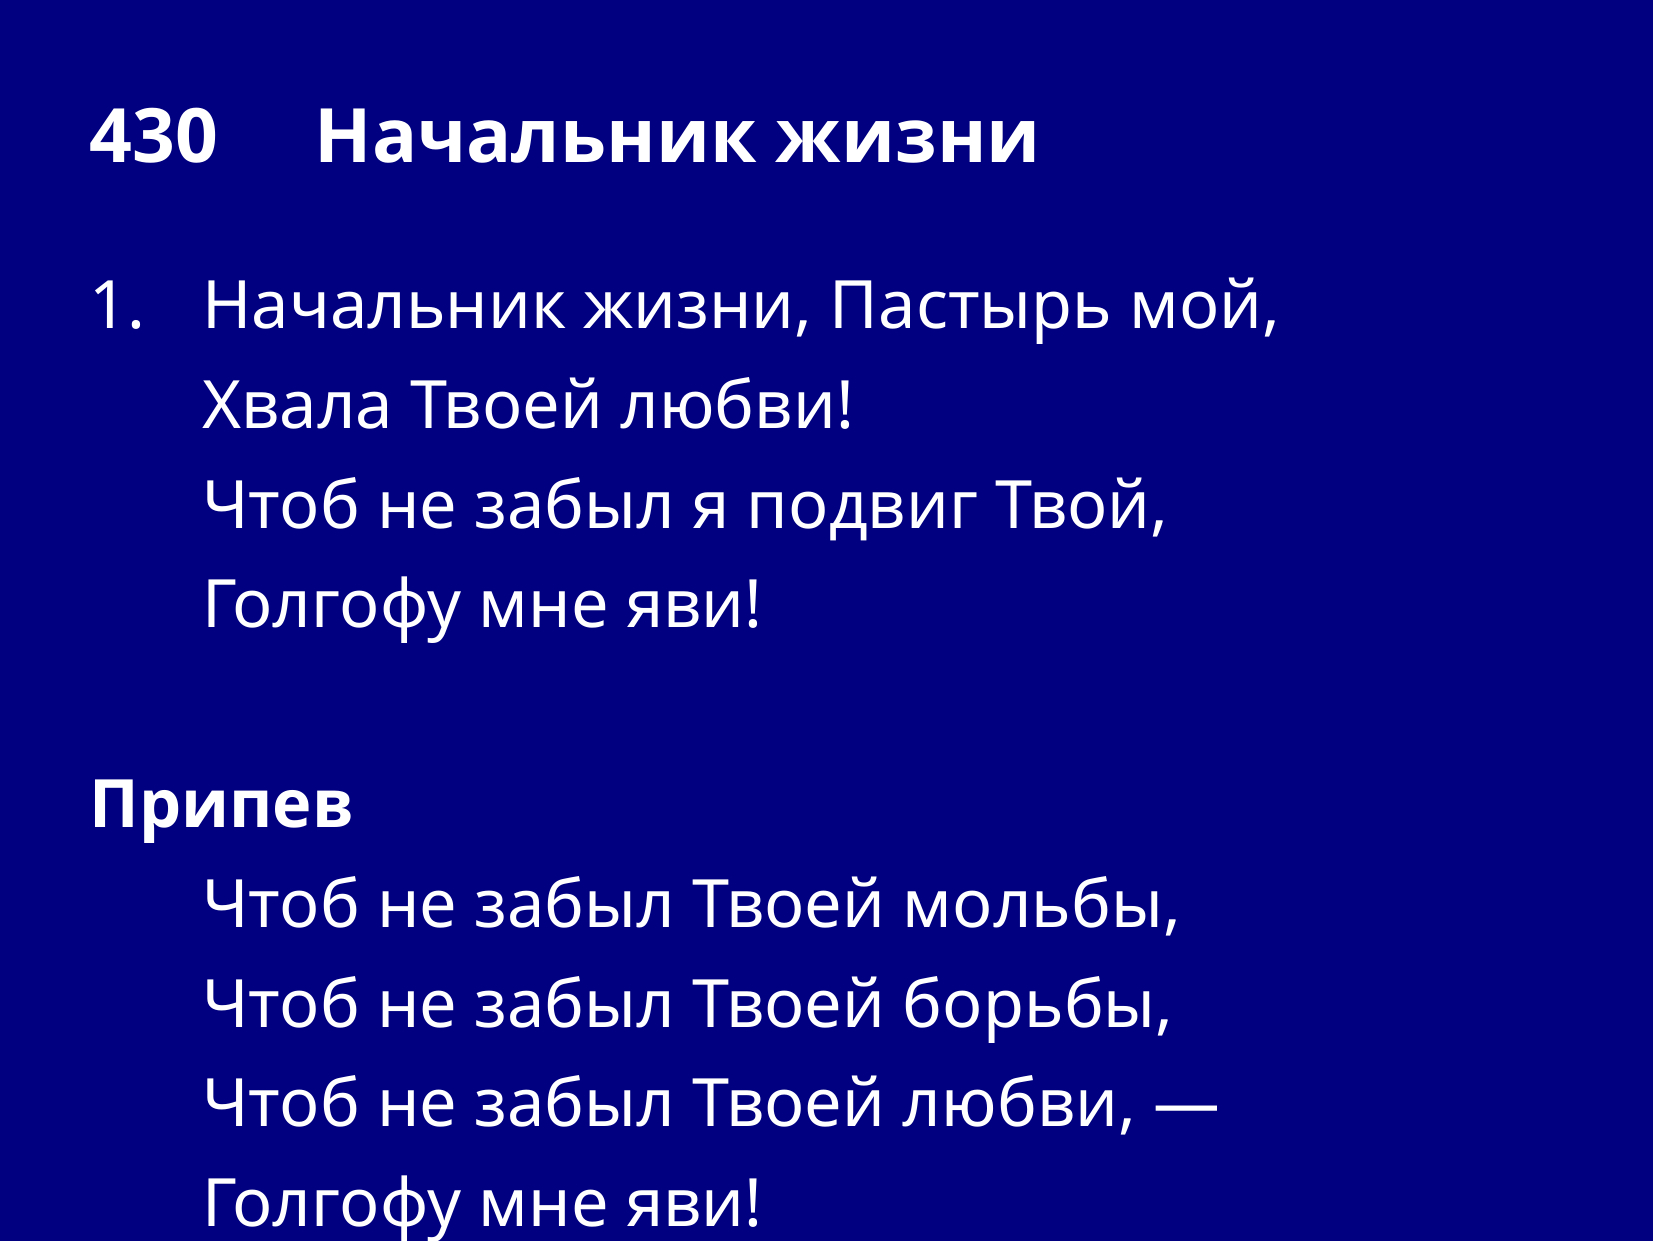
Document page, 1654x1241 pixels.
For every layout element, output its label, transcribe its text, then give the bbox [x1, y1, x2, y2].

text_box 430 Начальник жизни [75, 75, 1576, 188]
text_box 1. Начальник жизни, Пастырь мой, Хвала Твоей любви! Чтоб не забыл я подвиг Твой, Голгофу мне яви! Припев Чтоб не забыл Твоей мольбы, Чтоб не забыл Твоей борьбы, Чтоб не забыл Твоей любви, — Голгофу мне яви! [75, 188, 1576, 1163]
